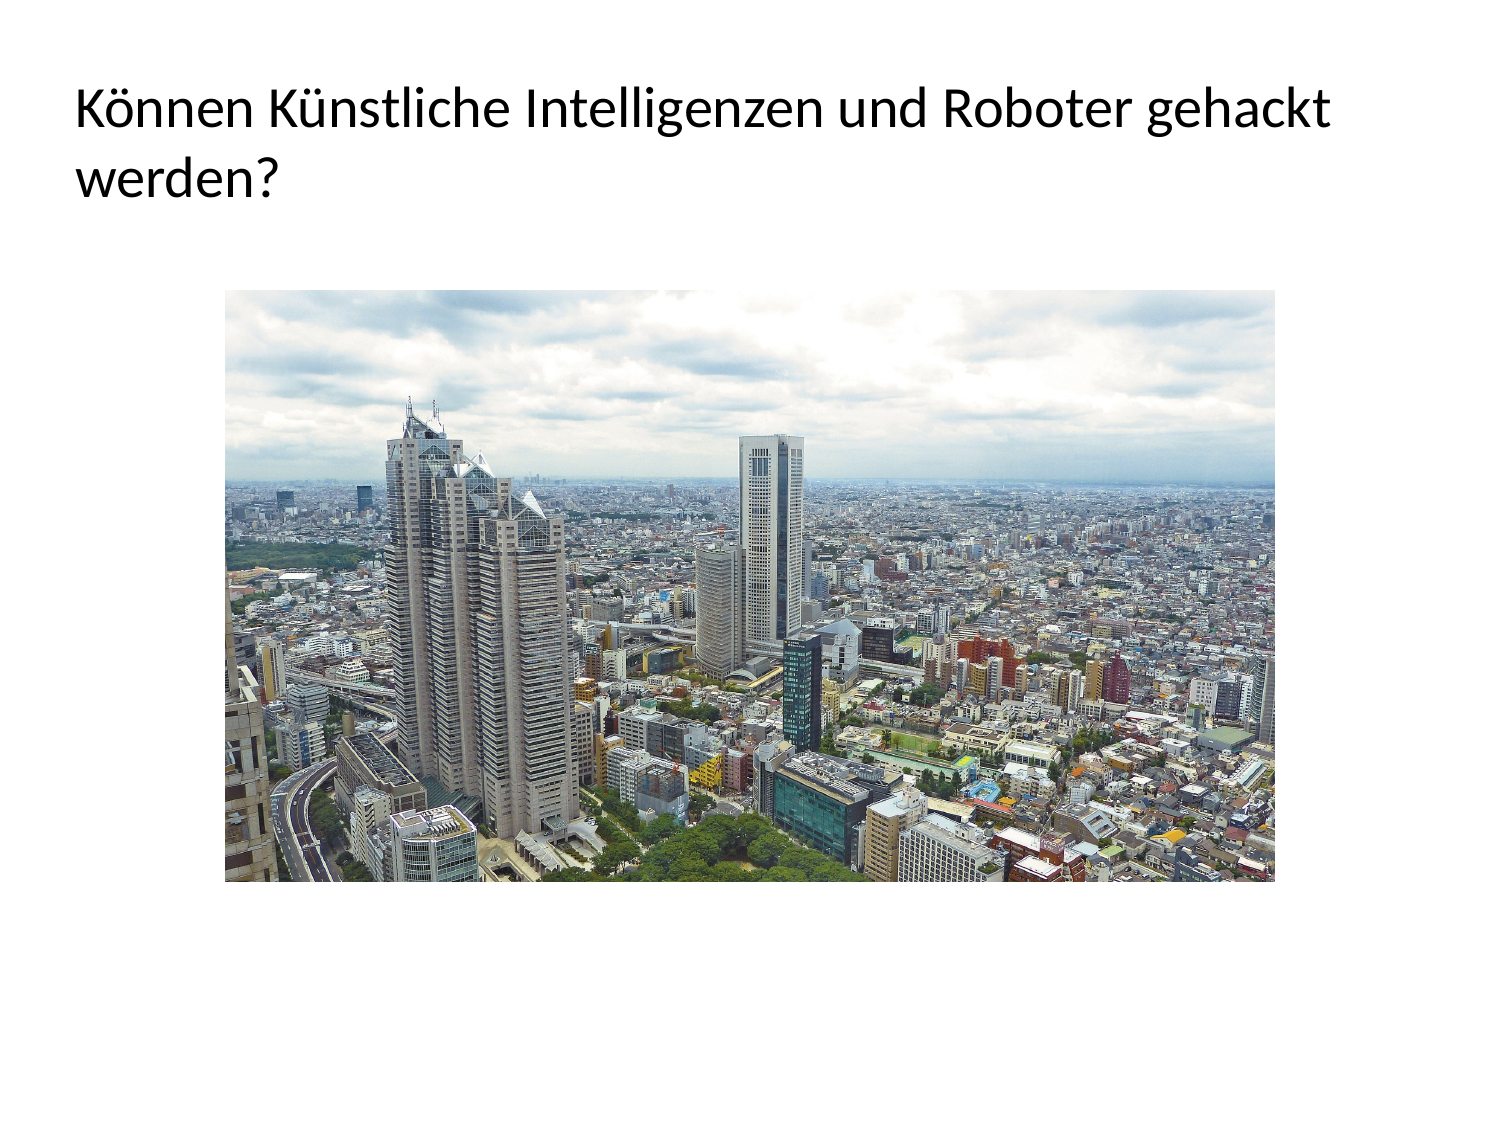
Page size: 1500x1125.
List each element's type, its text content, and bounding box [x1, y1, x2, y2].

title Können Künstliche Intelligenzen und Roboter gehackt werden? [75, 45, 1425, 233]
picture [225, 290, 1275, 883]
